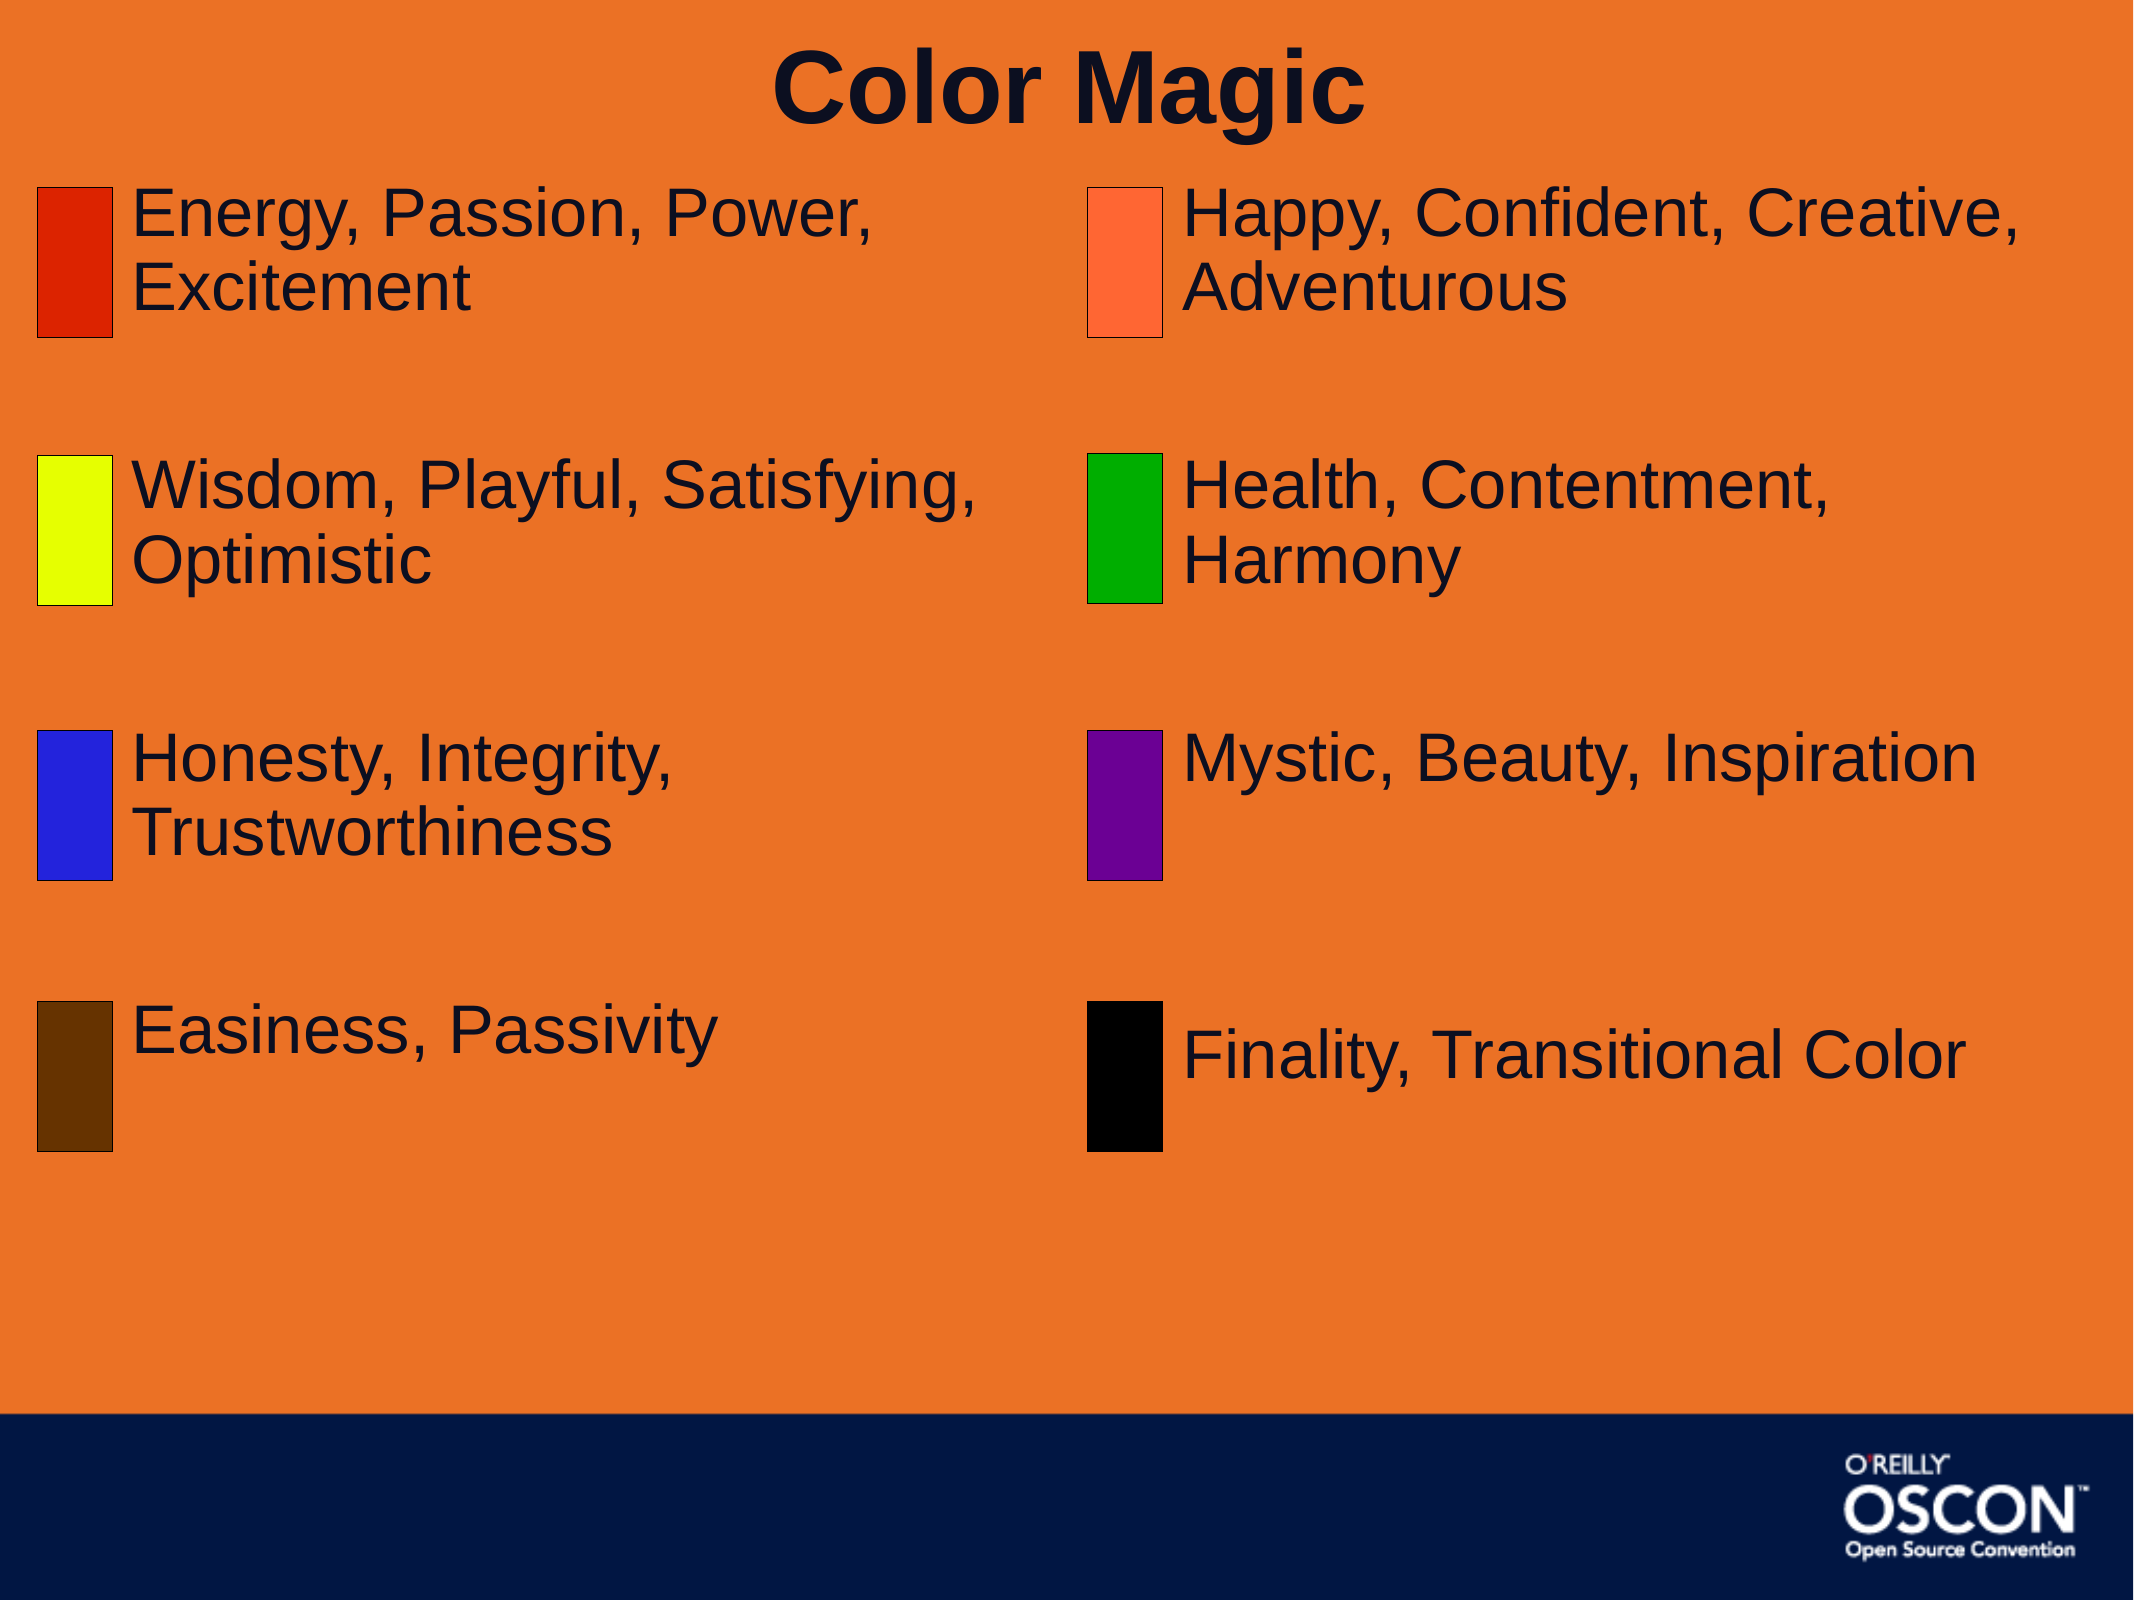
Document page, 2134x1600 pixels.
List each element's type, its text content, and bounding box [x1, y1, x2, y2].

picture [0, 0, 2134, 1600]
text_box [37, 455, 113, 606]
text_box [1087, 187, 1163, 338]
text_box [37, 730, 113, 881]
title Color Magic [45, 0, 2094, 165]
text_box [37, 187, 113, 338]
text_box [1087, 1001, 1163, 1152]
text_box [37, 1001, 113, 1152]
text_box [1087, 453, 1163, 604]
list Energy, Passion, Power, Excitement Wisdom, Playful, Satisfying, Optimistic Honesty, Integrity, Trustworthiness Easiness, Passivity [47, 168, 1050, 1430]
text_box [1087, 730, 1163, 881]
list Happy, Confident, Creative, Adventurous Health, Contentment, Harmony Mystic, Beauty, Inspiration Finality, Transitional Color [1099, 168, 2101, 1415]
